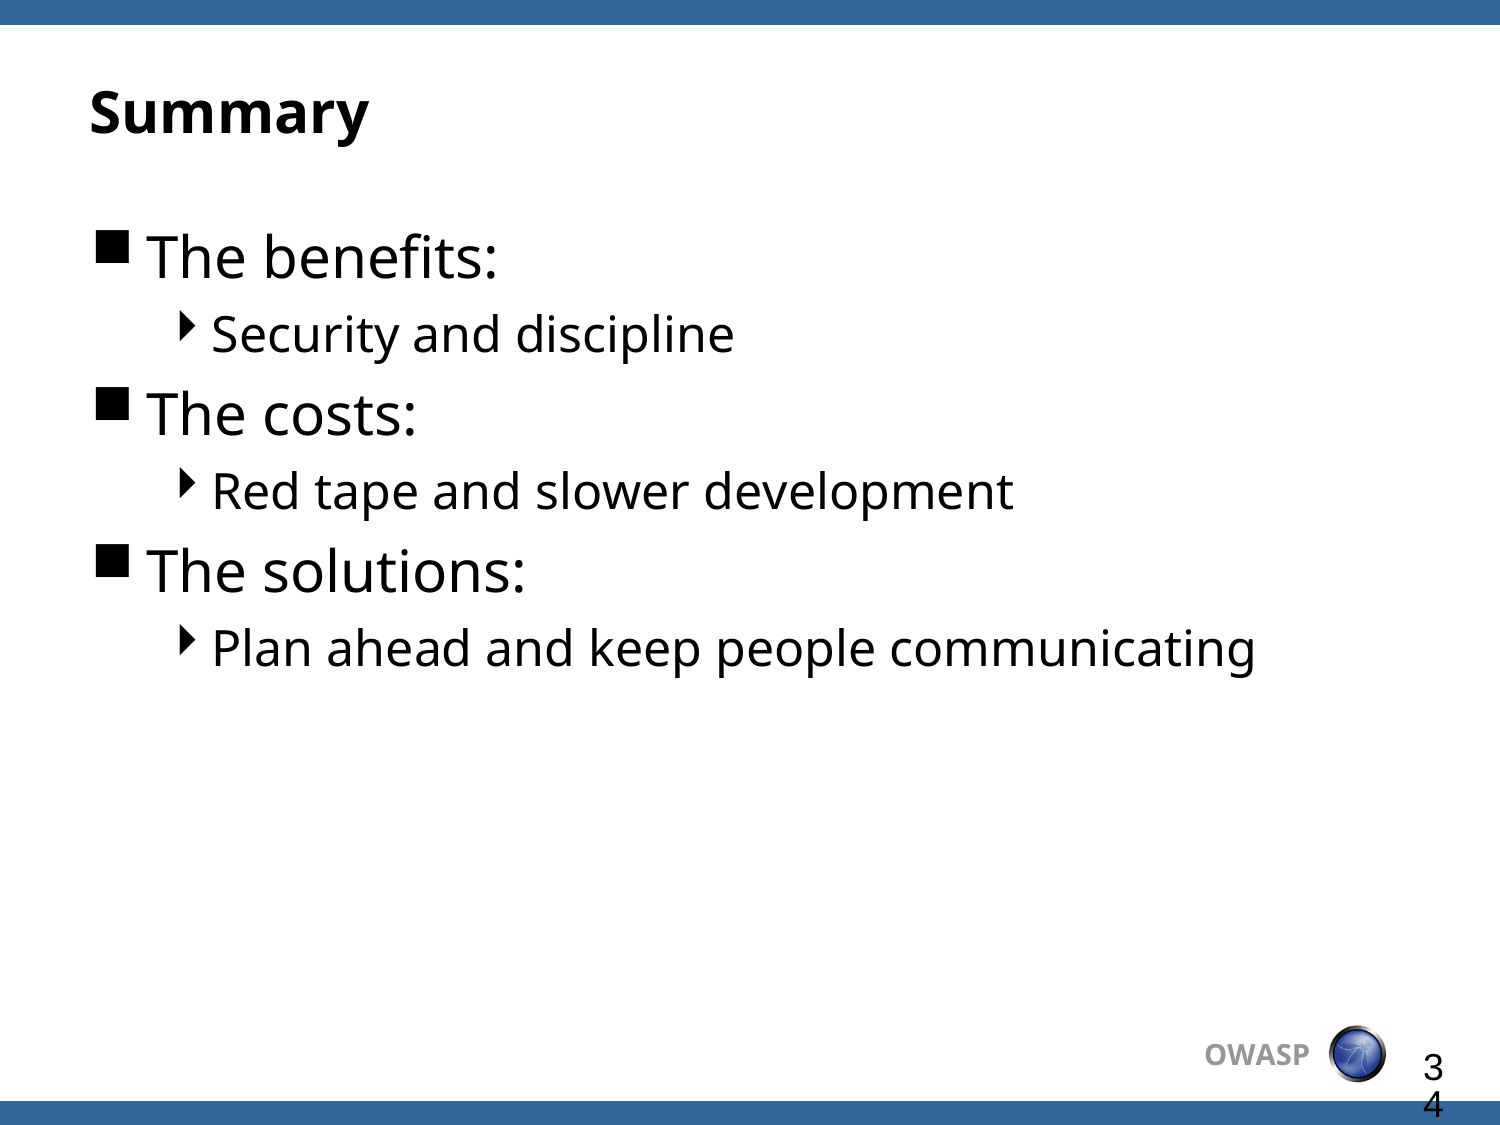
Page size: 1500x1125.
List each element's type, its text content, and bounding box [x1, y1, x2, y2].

picture [1325, 1024, 1388, 1083]
list The benefits: Security and discipline The costs: Red tape and slower development The solutions: Plan ahead and keep people communicating [75, 212, 1426, 955]
title Summary [75, 32, 1426, 189]
